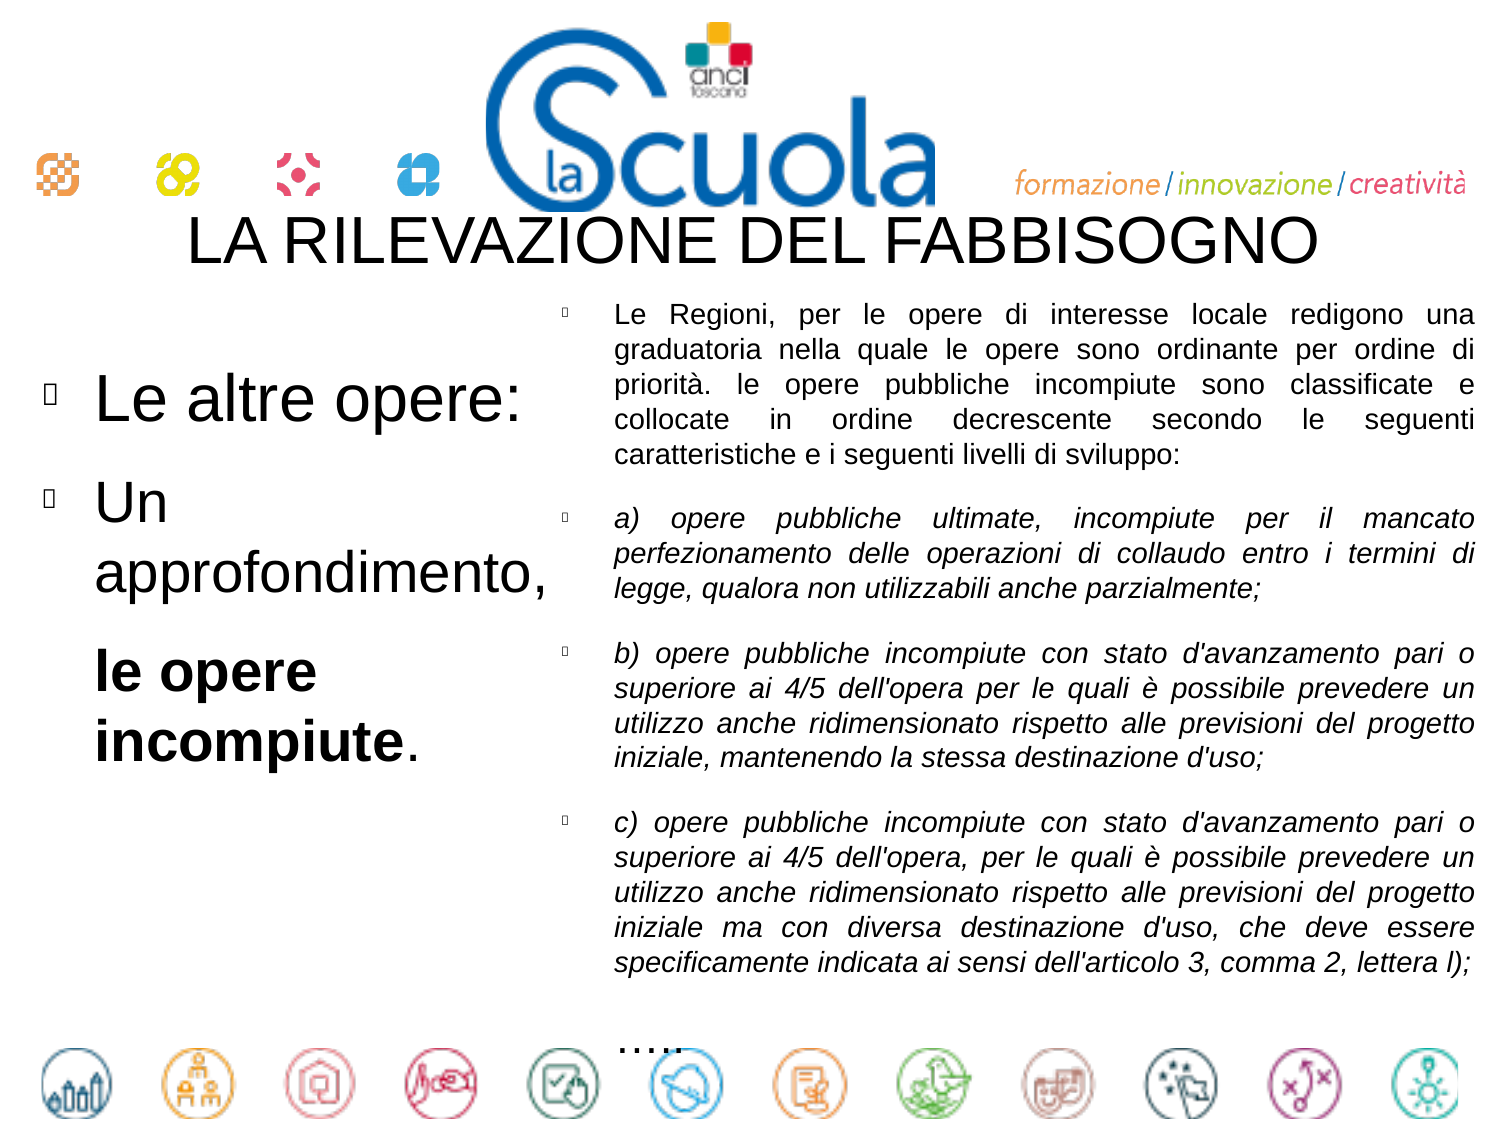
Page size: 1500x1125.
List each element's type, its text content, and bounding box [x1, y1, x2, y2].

text_box Le altre opere: Un approfondimento, le opere incompiute. [23, 354, 615, 993]
text_box LA RILEVAZIONE DEL FABBISOGNO [79, 142, 1430, 331]
text_box Le Regioni, per le opere di interesse locale redigono una graduatoria nella quale le opere sono ordinante per ordine di priorità. le opere pubbliche incompiute sono classificate e collocate in ordine decrescente secondo le seguenti caratteristiche e i seguenti livelli di sviluppo: a) opere pubbliche ultimate, incompiute per il mancato perfezionamento delle operazioni di collaudo entro i termini di legge, qualora non utilizzabili anche parzialmente; b) opere pubbliche incompiute con stato d'avanzamento pari o superiore ai 4/5 dell'opera per le quali è possibile prevedere un utilizzo anche ridimensionato rispetto alle previsioni del progetto iniziale, mantenendo la stessa destinazione d'uso; c) opere pubbliche incompiute con stato d'avanzamento pari o superiore ai 4/5 dell'opera, per le quali è possibile prevedere un utilizzo anche ridimensionato rispetto alle previsioni del progetto iniziale ma con diversa destinazione d'uso, che deve essere specificamente indicata ai sensi dell'articolo 3, comma 2, lettera l); ….. [543, 295, 1477, 957]
